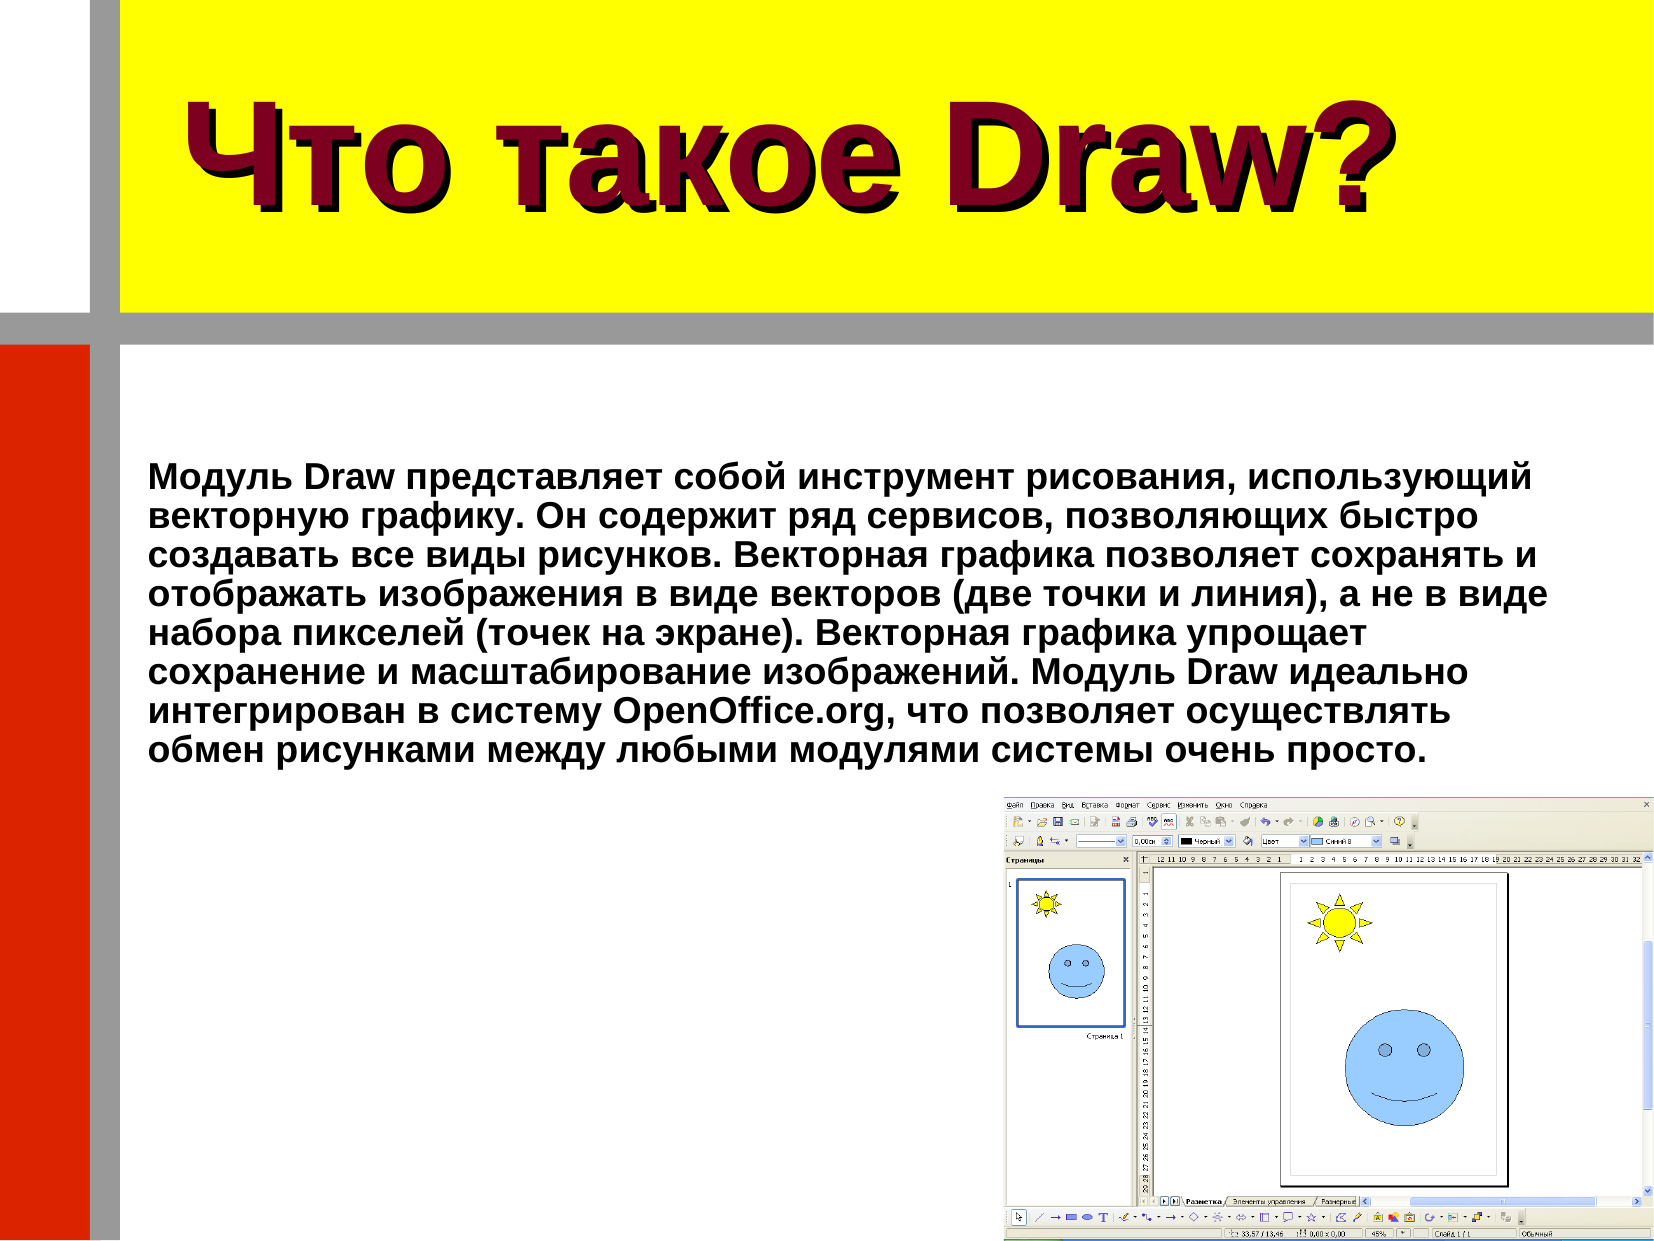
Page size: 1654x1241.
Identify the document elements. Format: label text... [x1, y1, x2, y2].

picture [1003, 797, 1654, 1241]
subtitle Модуль Draw представляет собой инструмент рисования, использующий векторную графику. Он содержит ряд сервисов, позволяющих быстро создавать все виды рисунков. Векторная графика позволяет сохранять и отображать изображения в виде векторов (две точки и линия), а не в виде набора пикселей (точек на экране). Векторная графика упрощает сохранение и масштабирование изображений. Модуль Draw идеально интегрирован в систему OpenOffice.org, что позволяет осуществлять обмен рисунками между любыми модулями системы очень просто. [147, 339, 1560, 1241]
title Что такое Draw? [180, 45, 1593, 273]
